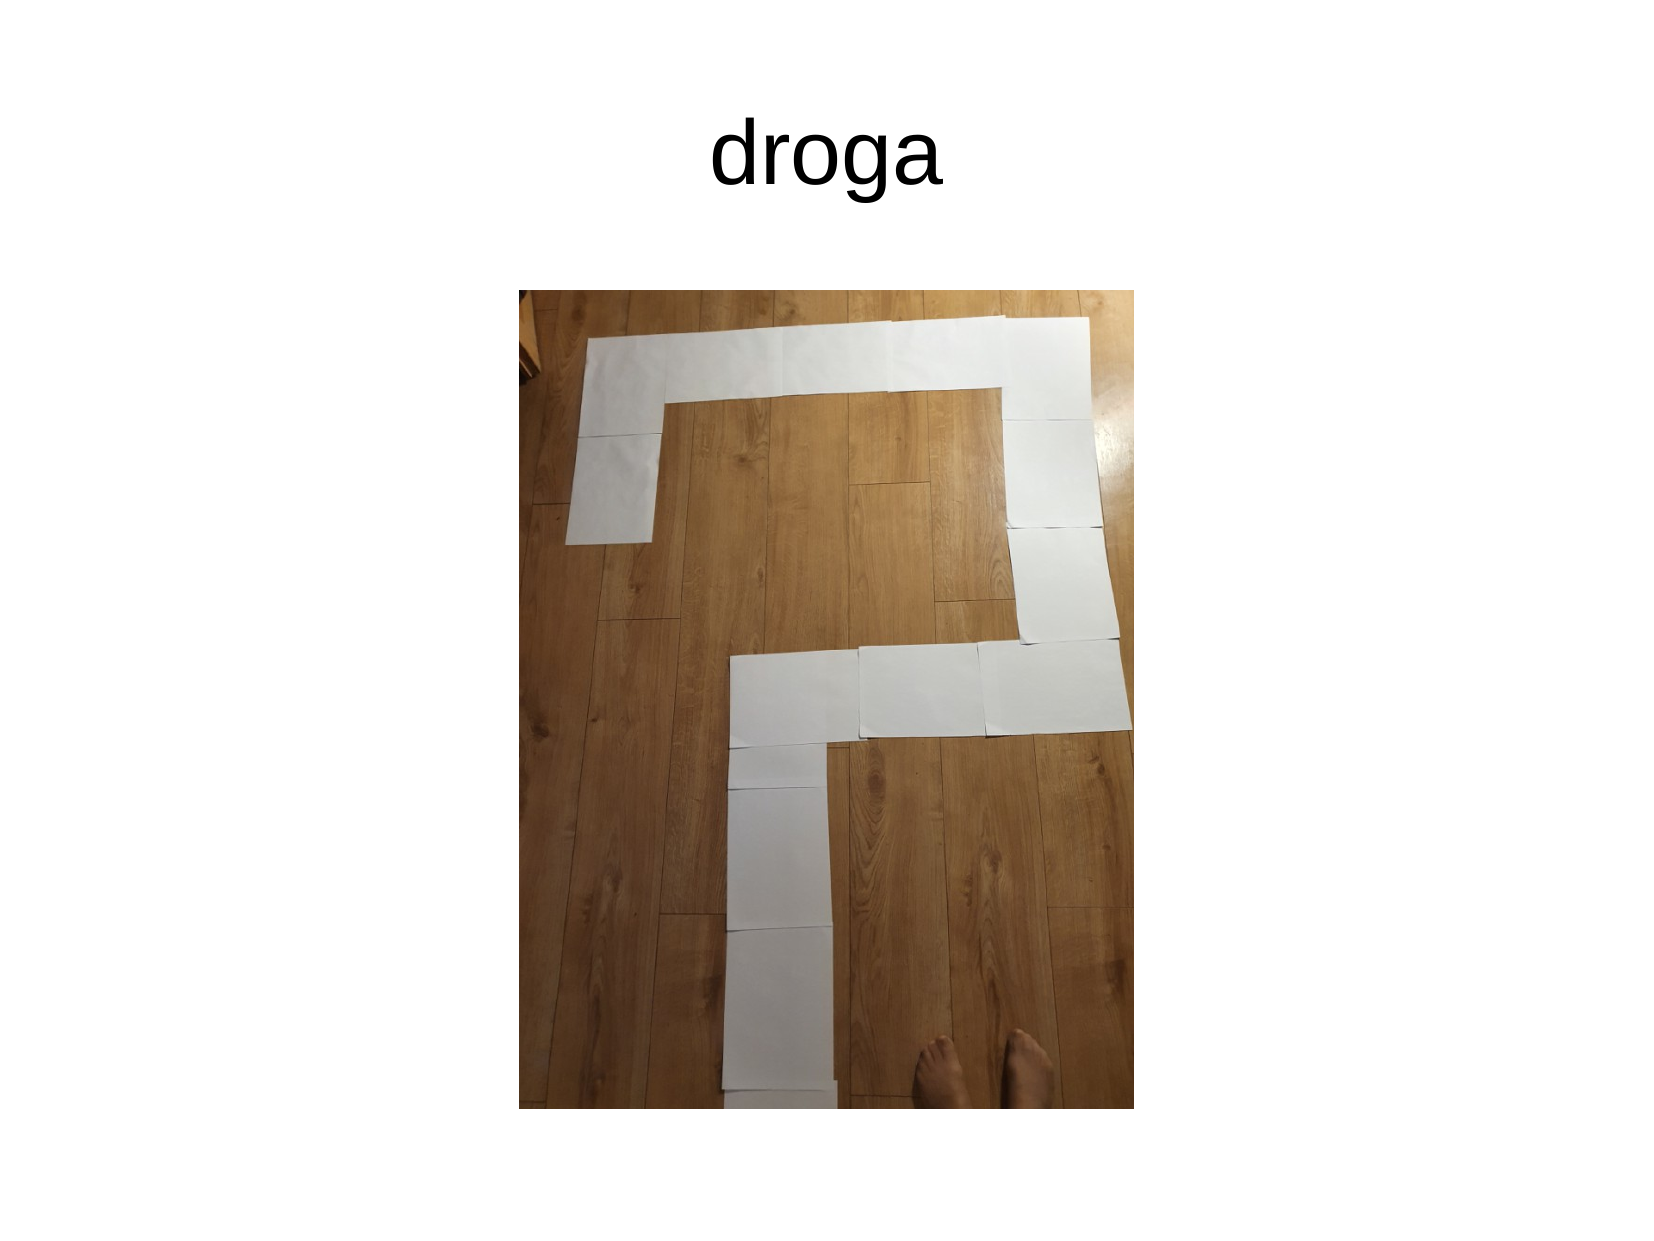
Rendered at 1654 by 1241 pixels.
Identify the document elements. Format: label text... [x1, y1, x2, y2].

picture [519, 290, 1134, 1109]
title droga [82, 49, 1571, 257]
